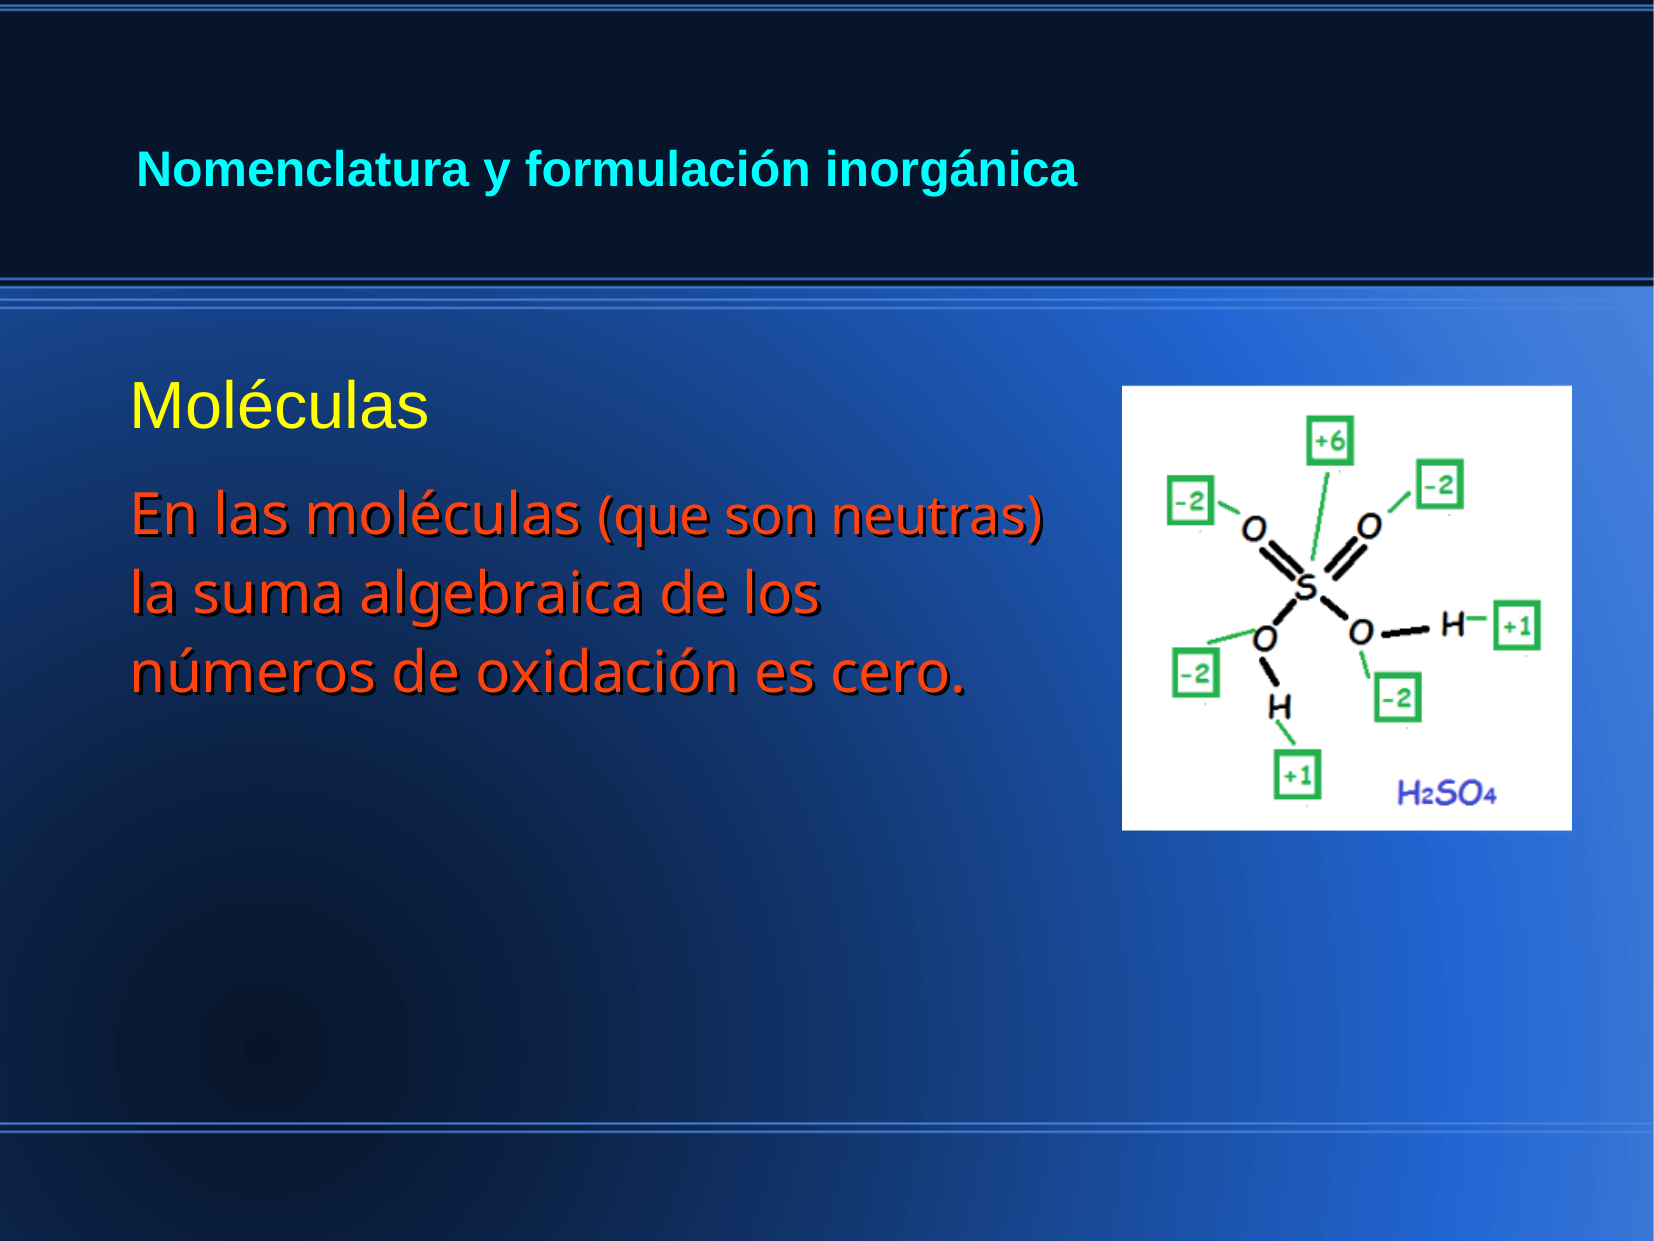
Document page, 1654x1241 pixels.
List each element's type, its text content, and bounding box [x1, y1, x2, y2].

title Nomenclatura y formulación inorgánica [32, 118, 1182, 220]
list Moléculas [59, 368, 532, 443]
text_box En las moléculas (que son neutras) la suma algebraica de los números de oxidación es cero. [59, 472, 1063, 798]
picture [0, 0, 1654, 1241]
